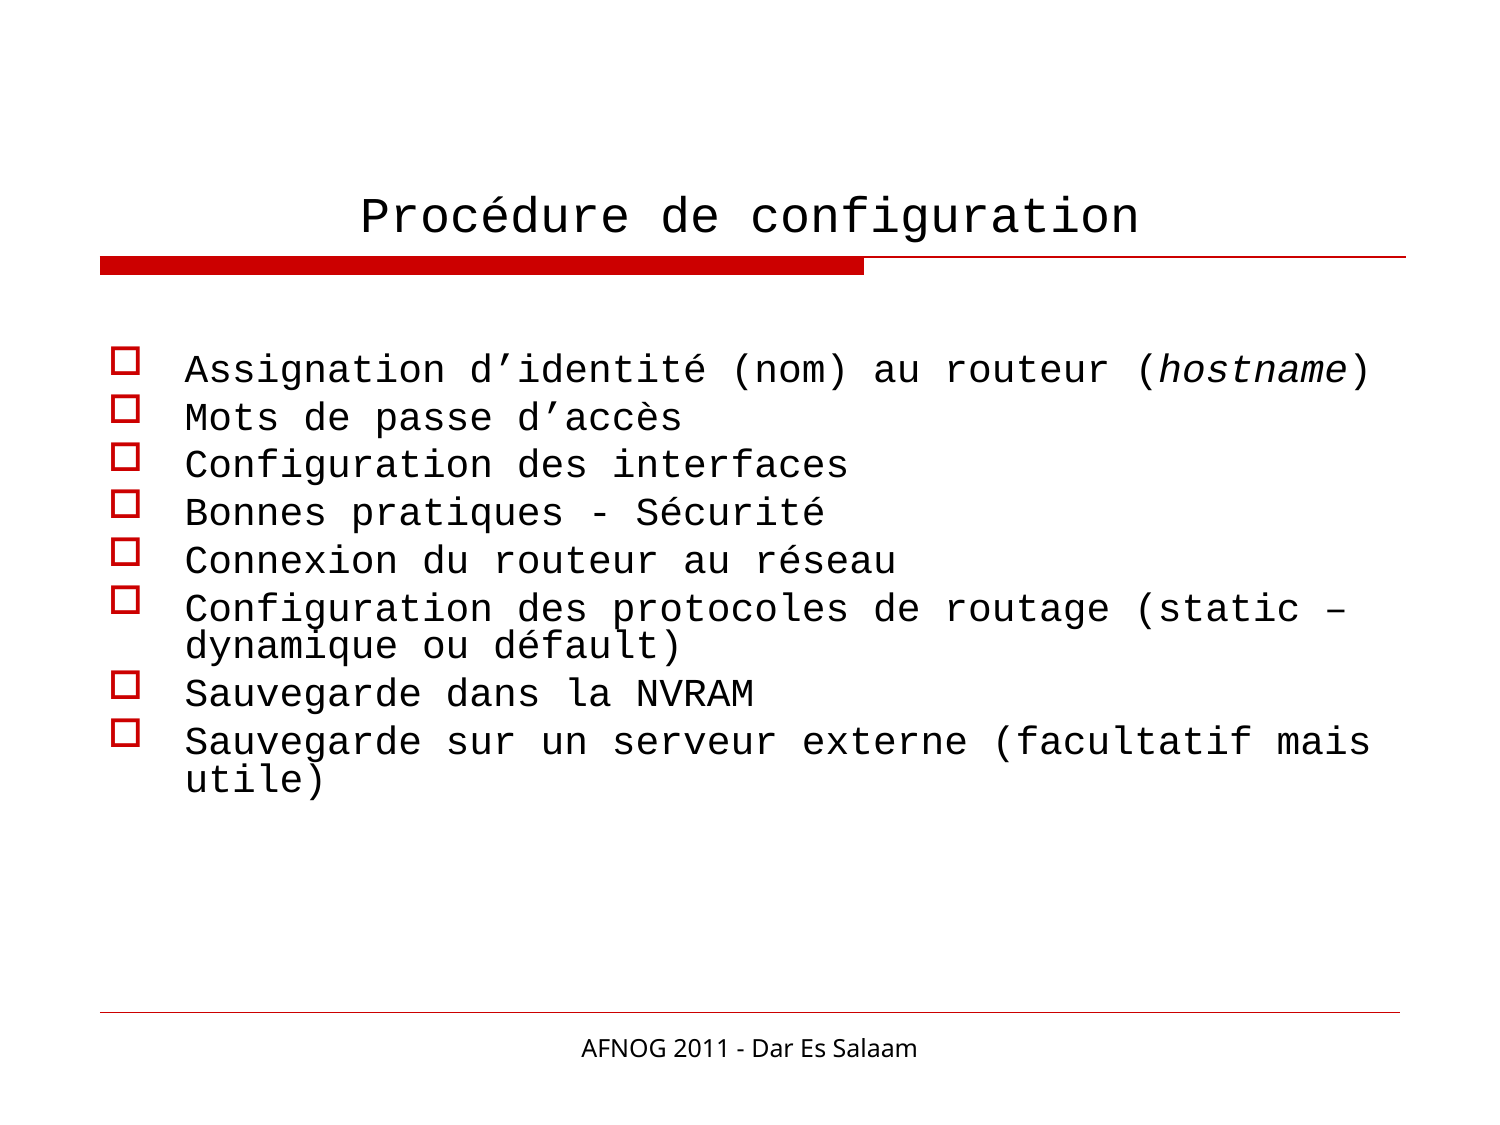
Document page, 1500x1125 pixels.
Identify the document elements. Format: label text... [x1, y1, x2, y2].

title Procédure de configuration [94, 49, 1407, 250]
list Assignation d’identité (nom) au routeur (hostname) Mots de passe d’accès Configuration des interfaces Bonnes pratiques - Sécurité Connexion du routeur au réseau Configuration des protocoles de routage (static – dynamique ou défault) Sauvegarde dans la NVRAM Sauvegarde sur un serveur externe (facultatif mais utile) [92, 287, 1406, 988]
text_box AFNOG 2011 - Dar Es Salaam [512, 1024, 988, 1103]
